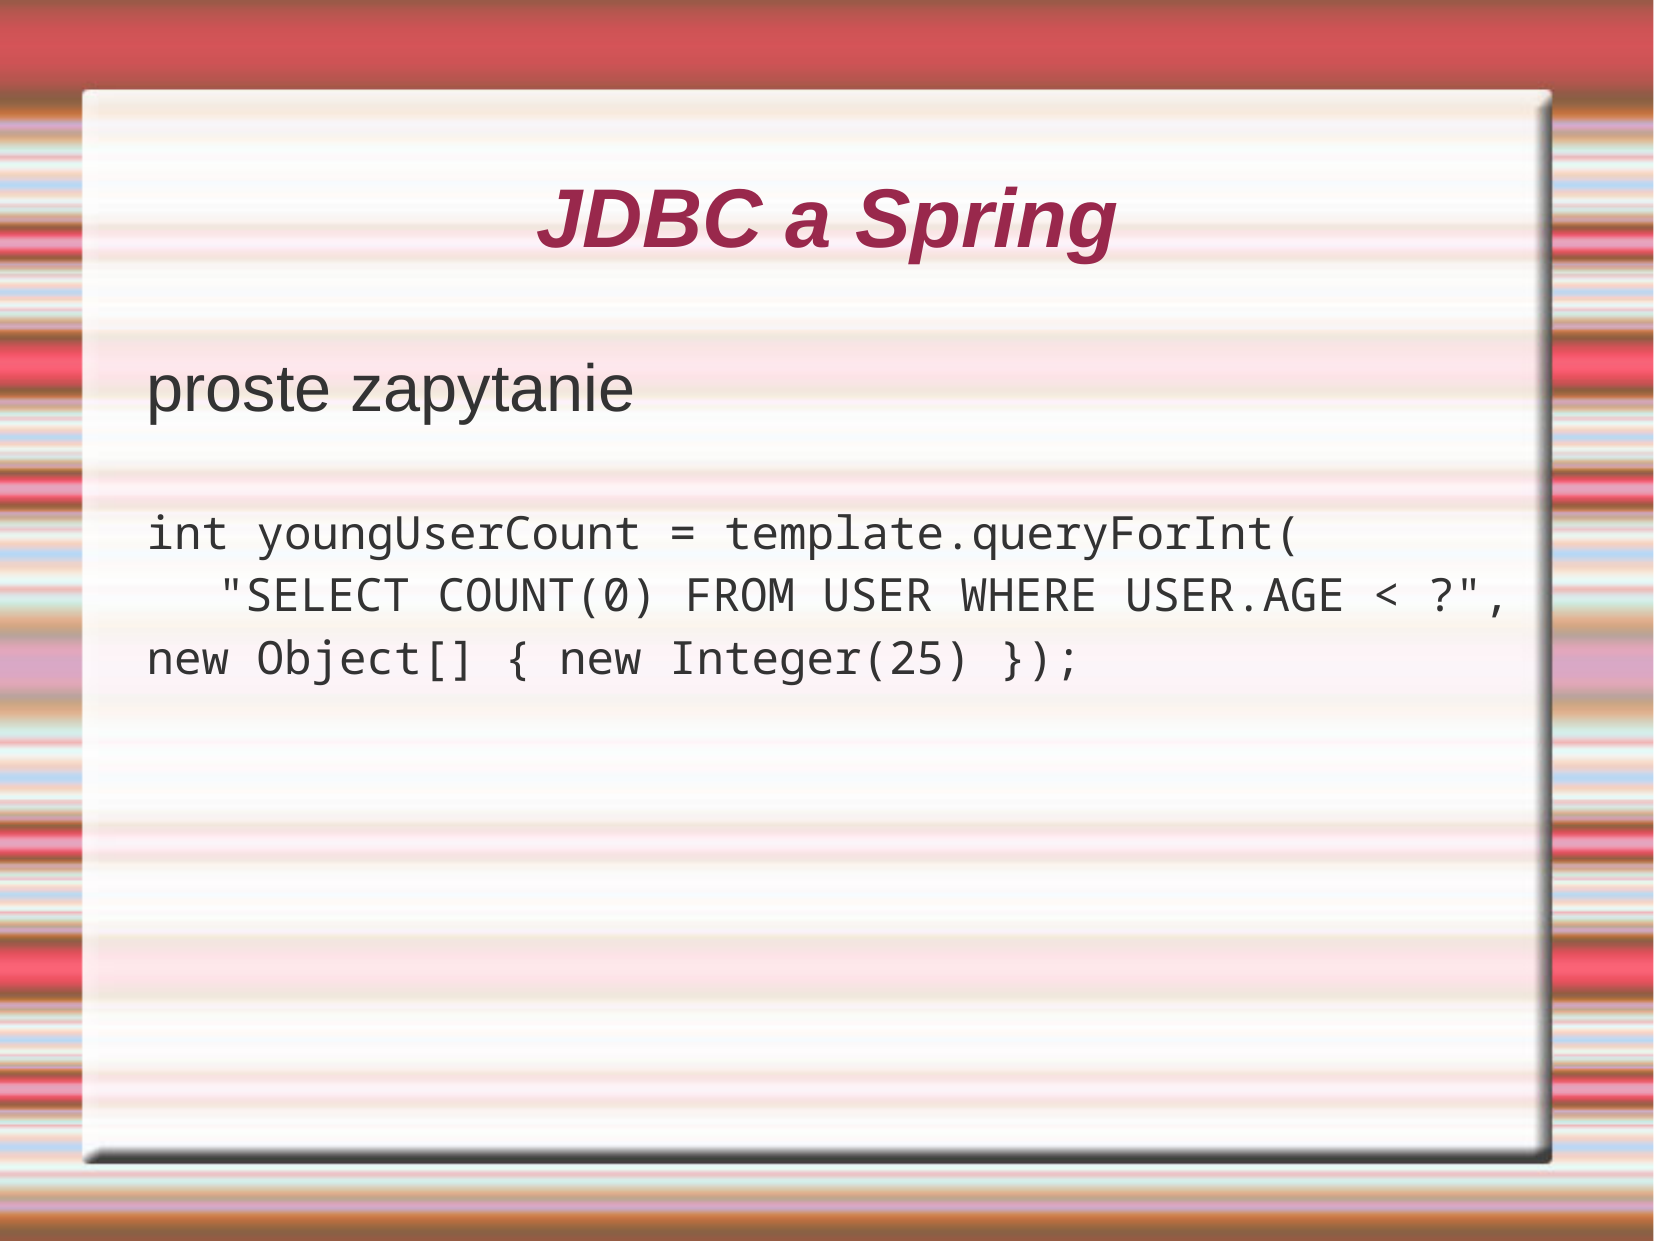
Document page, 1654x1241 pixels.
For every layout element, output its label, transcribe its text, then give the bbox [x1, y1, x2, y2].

picture [0, 0, 1654, 1241]
title JDBC a Spring [121, 114, 1534, 322]
list proste zapytanie int youngUserCount = template.queryForInt( "SELECT COUNT(0) FROM USER WHERE USER.AGE < ?", new Object[] { new Integer(25) }); [134, 350, 1516, 1133]
